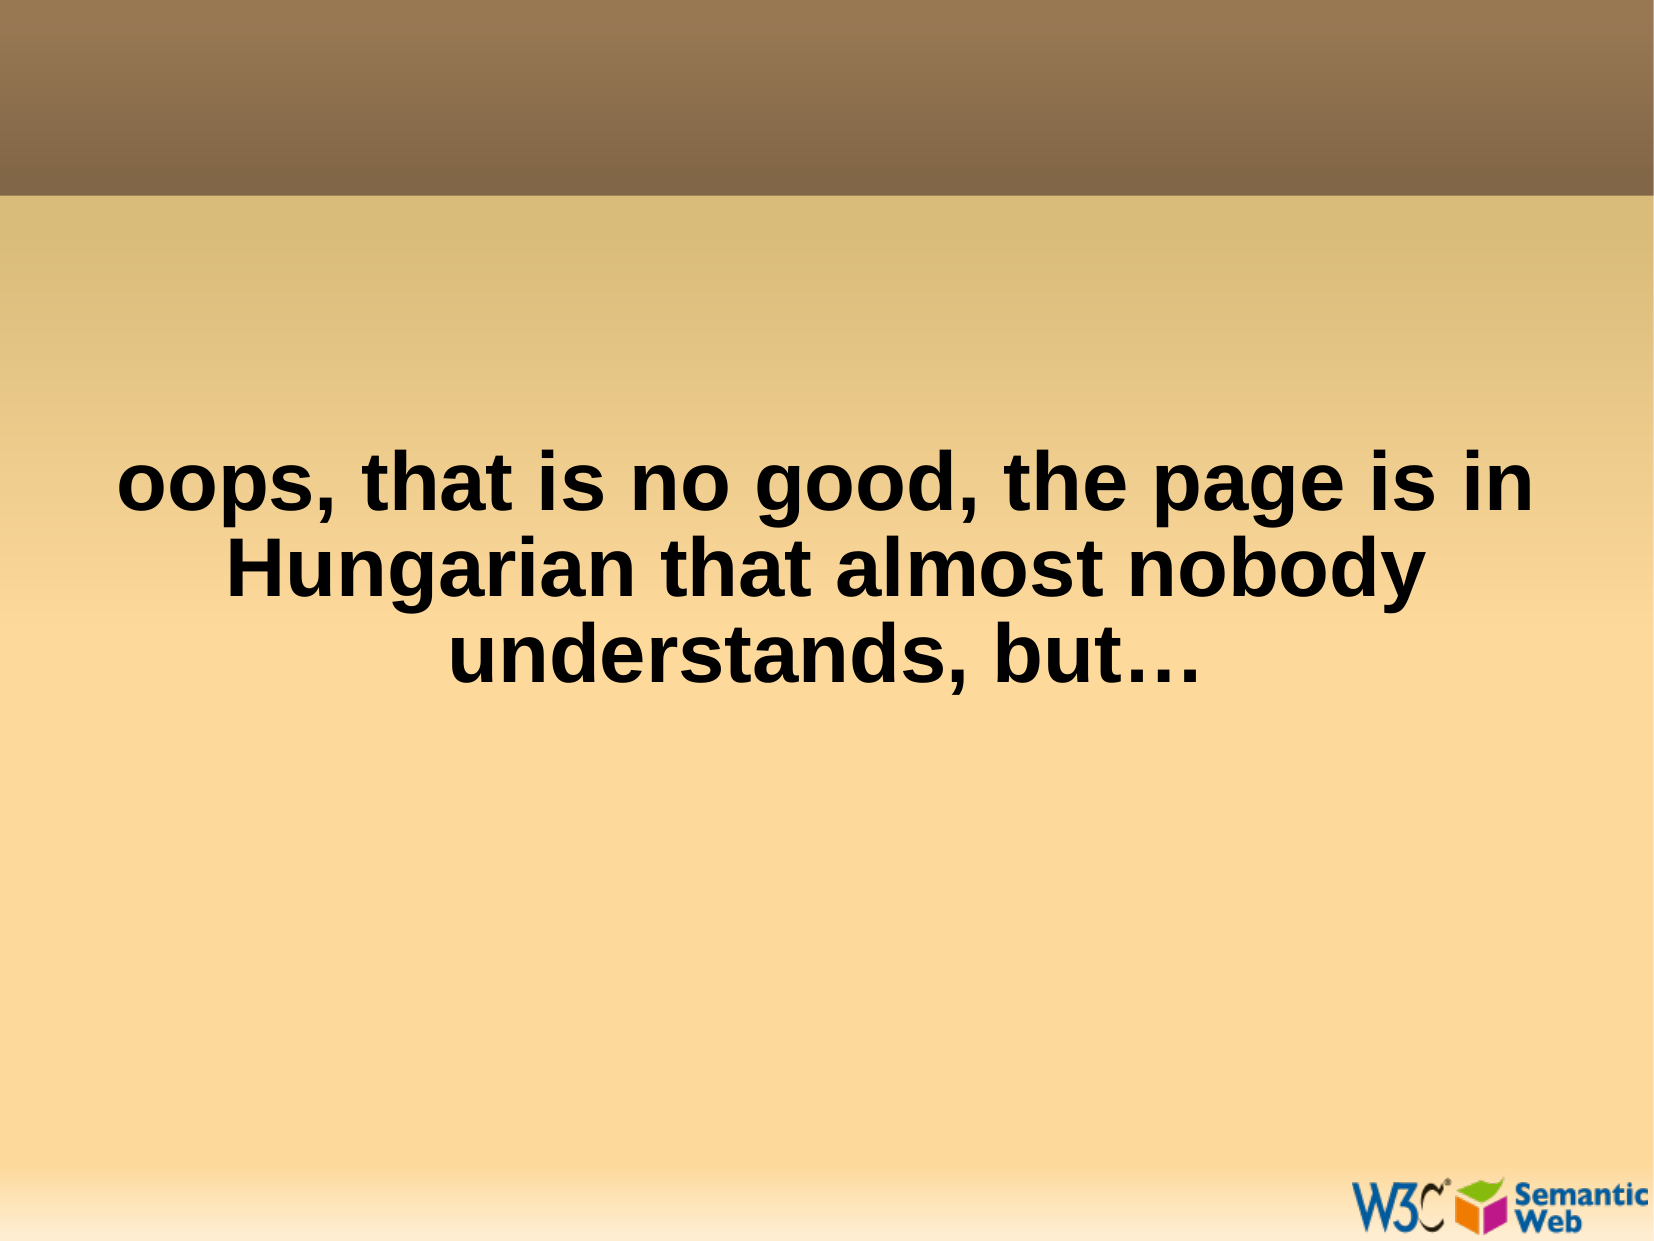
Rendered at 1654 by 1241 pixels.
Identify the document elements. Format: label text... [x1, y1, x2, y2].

title oops, that is no good, the page is in Hungarian that almost nobody understands, but… [0, 425, 1654, 710]
picture [0, 710, 1654, 1241]
picture [0, 0, 1654, 425]
